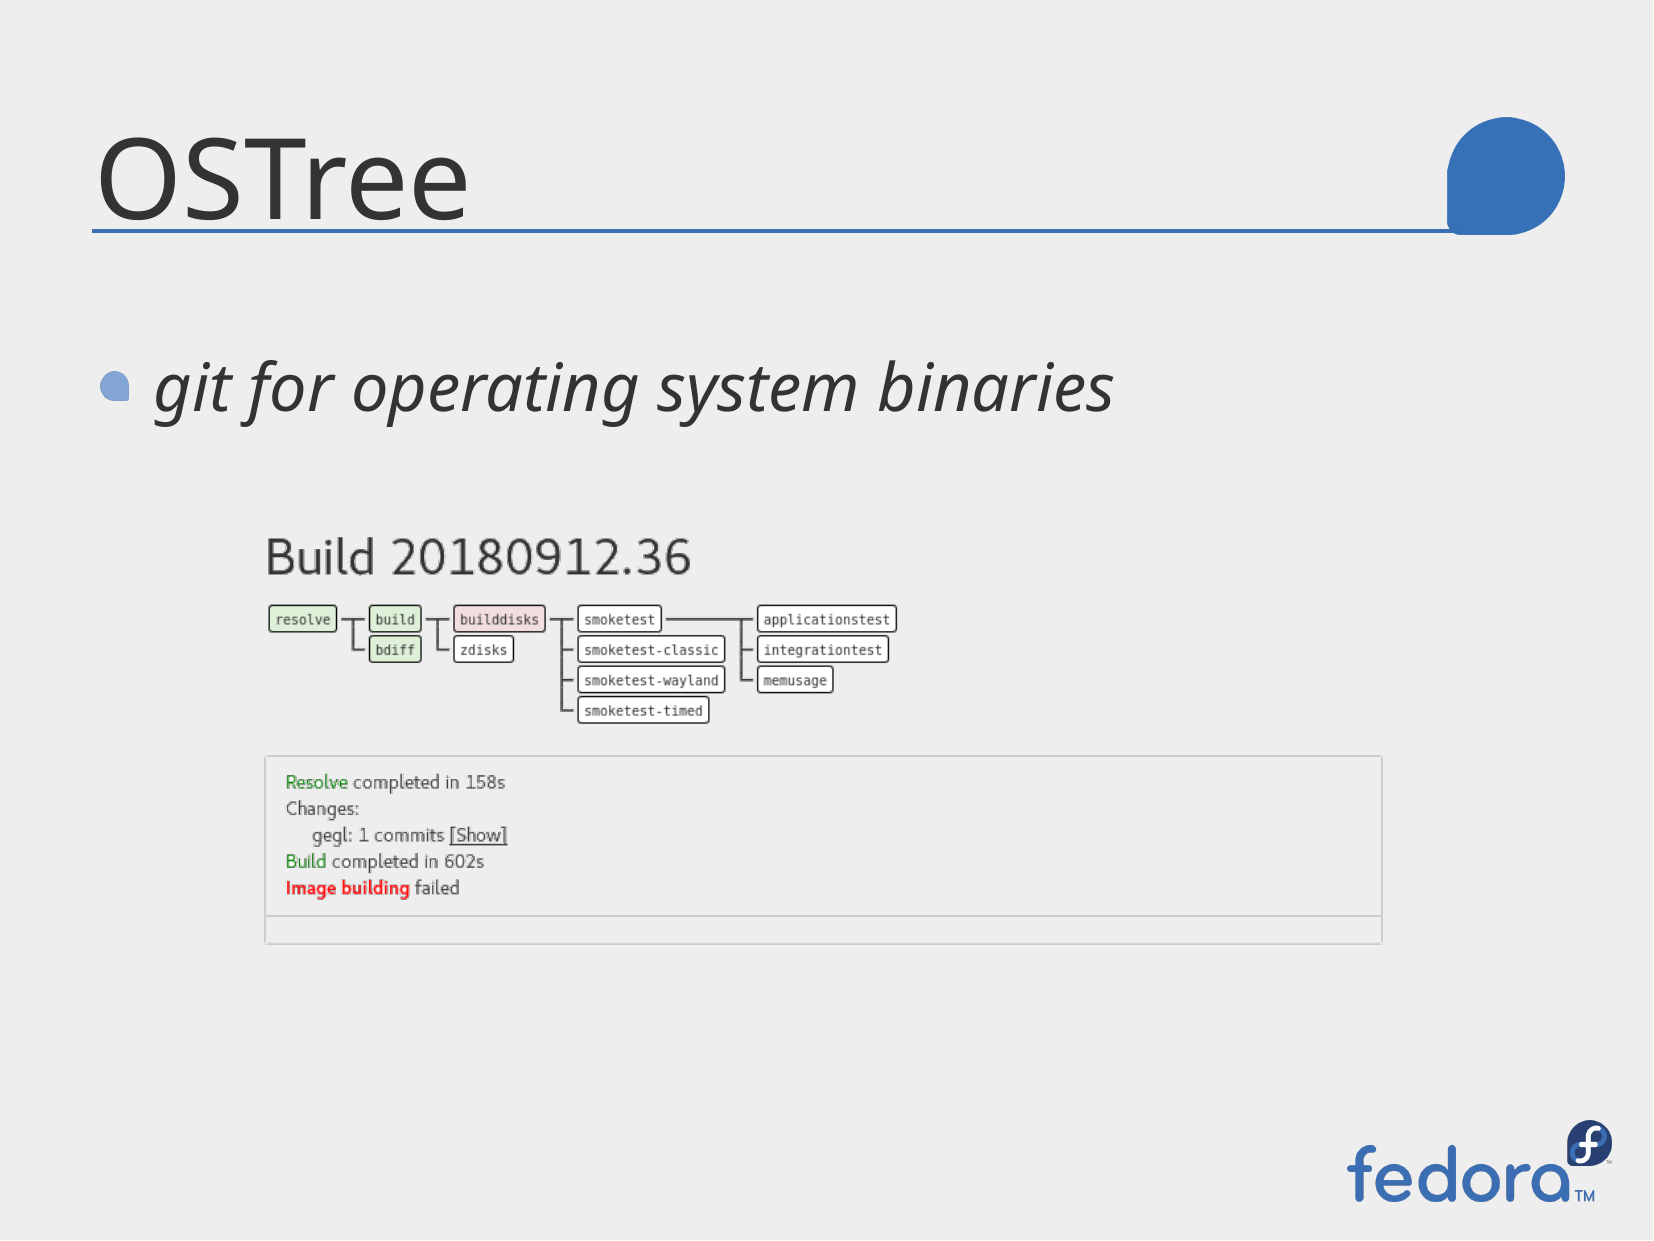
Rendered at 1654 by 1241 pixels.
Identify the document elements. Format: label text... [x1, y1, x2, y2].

picture [1447, 117, 1565, 235]
list git for operating system binaries [82, 340, 1571, 1094]
picture [237, 515, 1416, 971]
picture [1347, 1120, 1612, 1202]
title OSTree [94, 100, 1426, 251]
